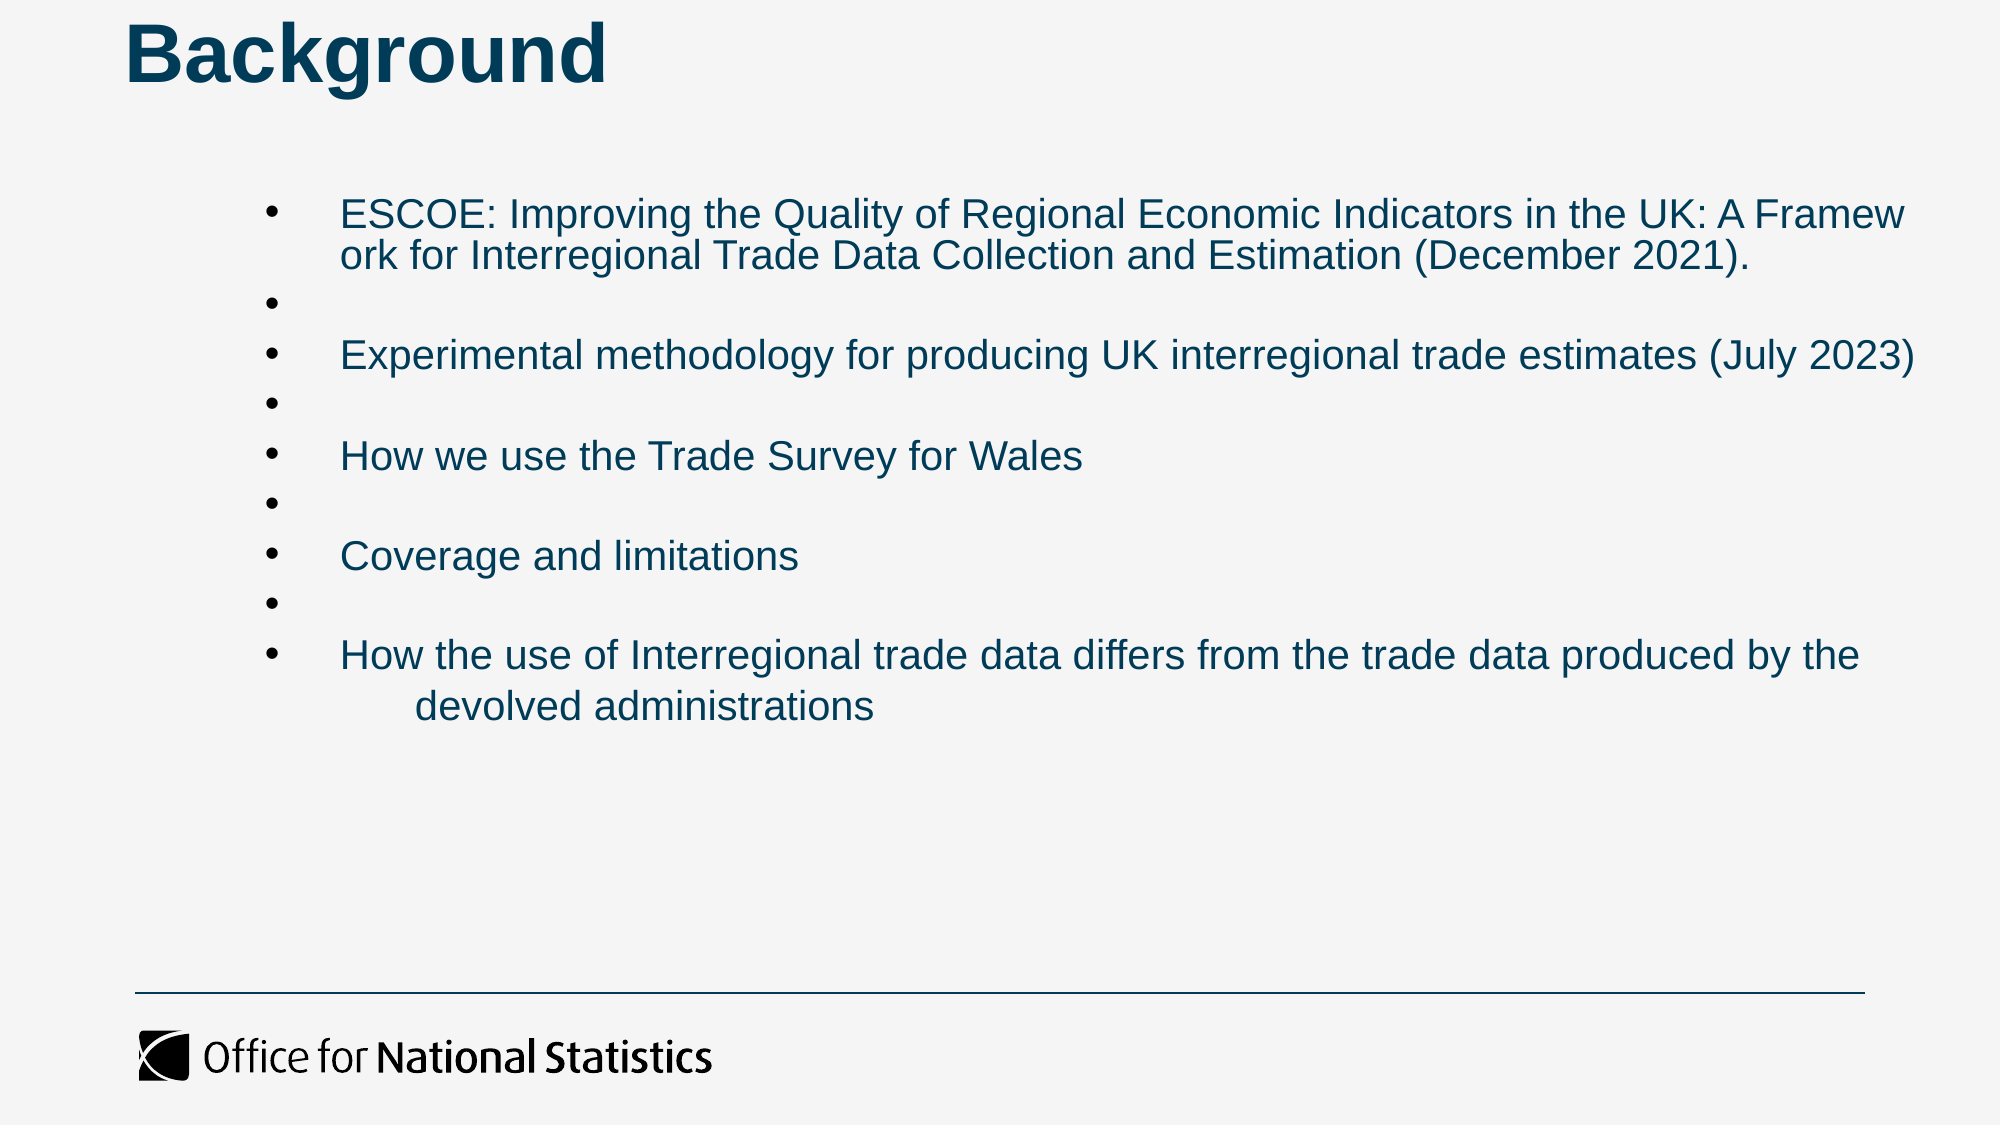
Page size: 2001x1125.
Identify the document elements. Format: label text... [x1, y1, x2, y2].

text_box ESCOE: Improving the Quality of Regional Economic Indicators in the UK: A Framework for Interregional Trade Data Collection and Estimation (December 2021). Experimental methodology for producing UK interregional trade estimates (July 2023) How we use the Trade Survey for Wales Coverage and limitations How the use of Interregional trade data differs from the trade data produced by the devolved administrations [114, 174, 1940, 972]
text_box Background [124, 10, 1850, 102]
